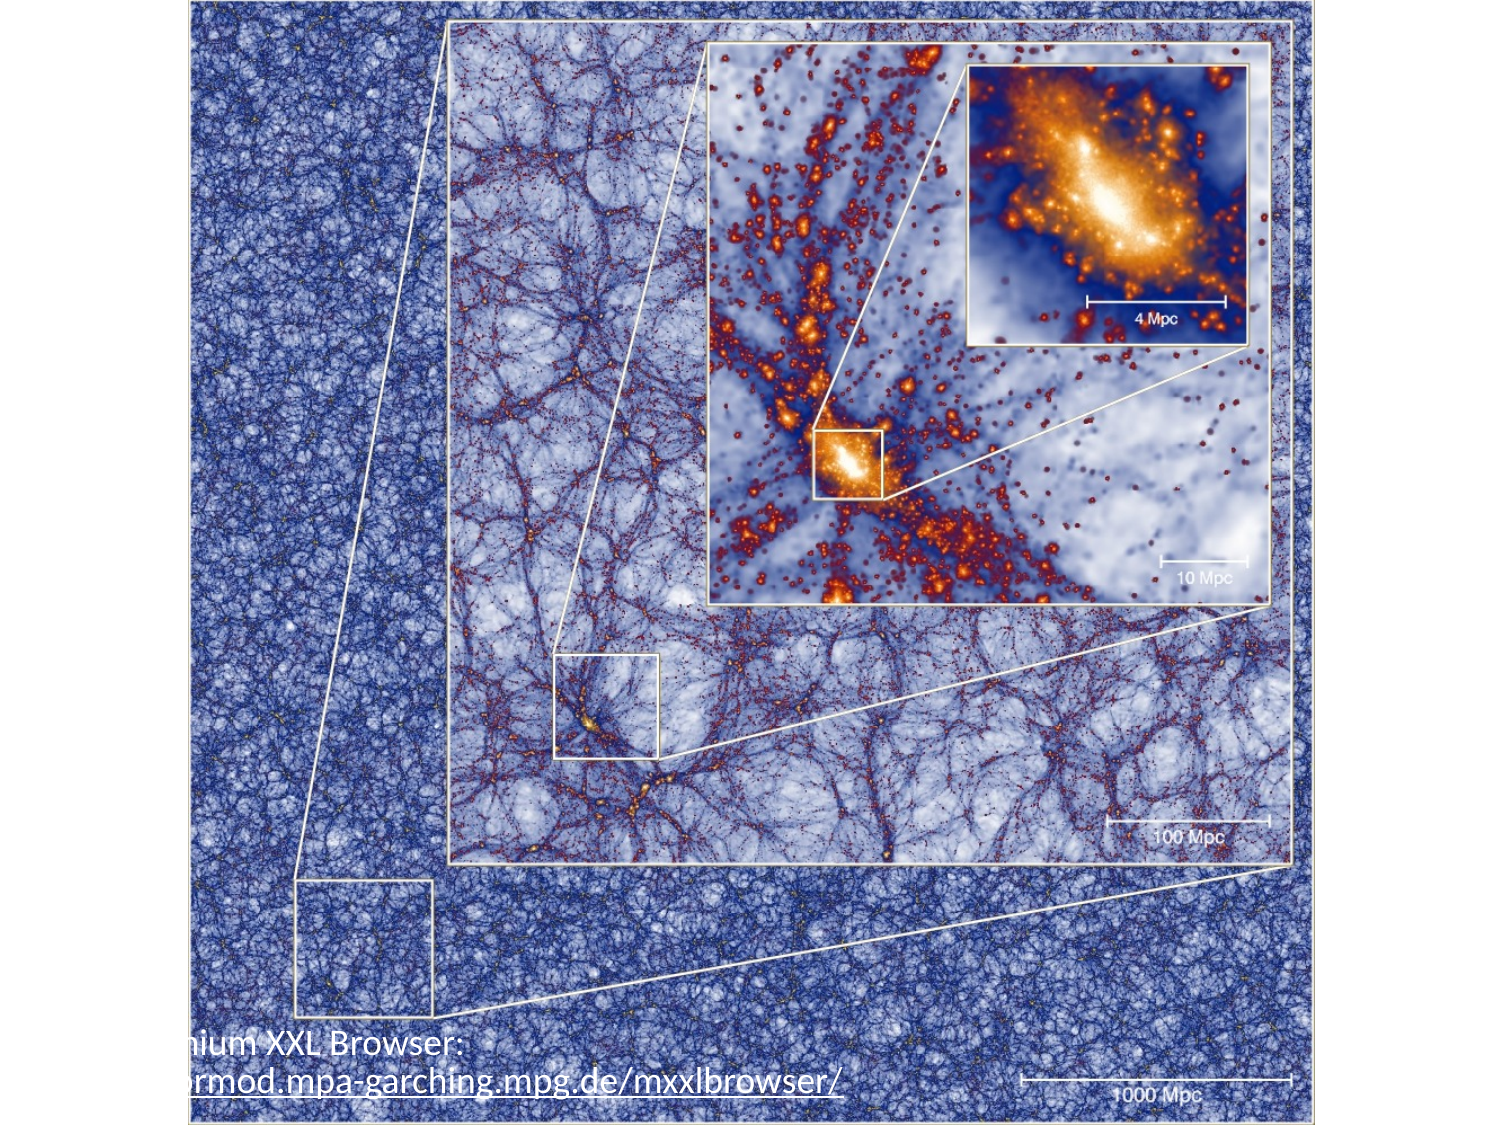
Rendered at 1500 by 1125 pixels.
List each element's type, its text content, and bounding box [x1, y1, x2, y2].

picture [188, 0, 1315, 1125]
text_box The Millennium XXL Browser: http://galformod.mpa-garching.mpg.de/mxxlbrowser/ [4, 1020, 1036, 1122]
